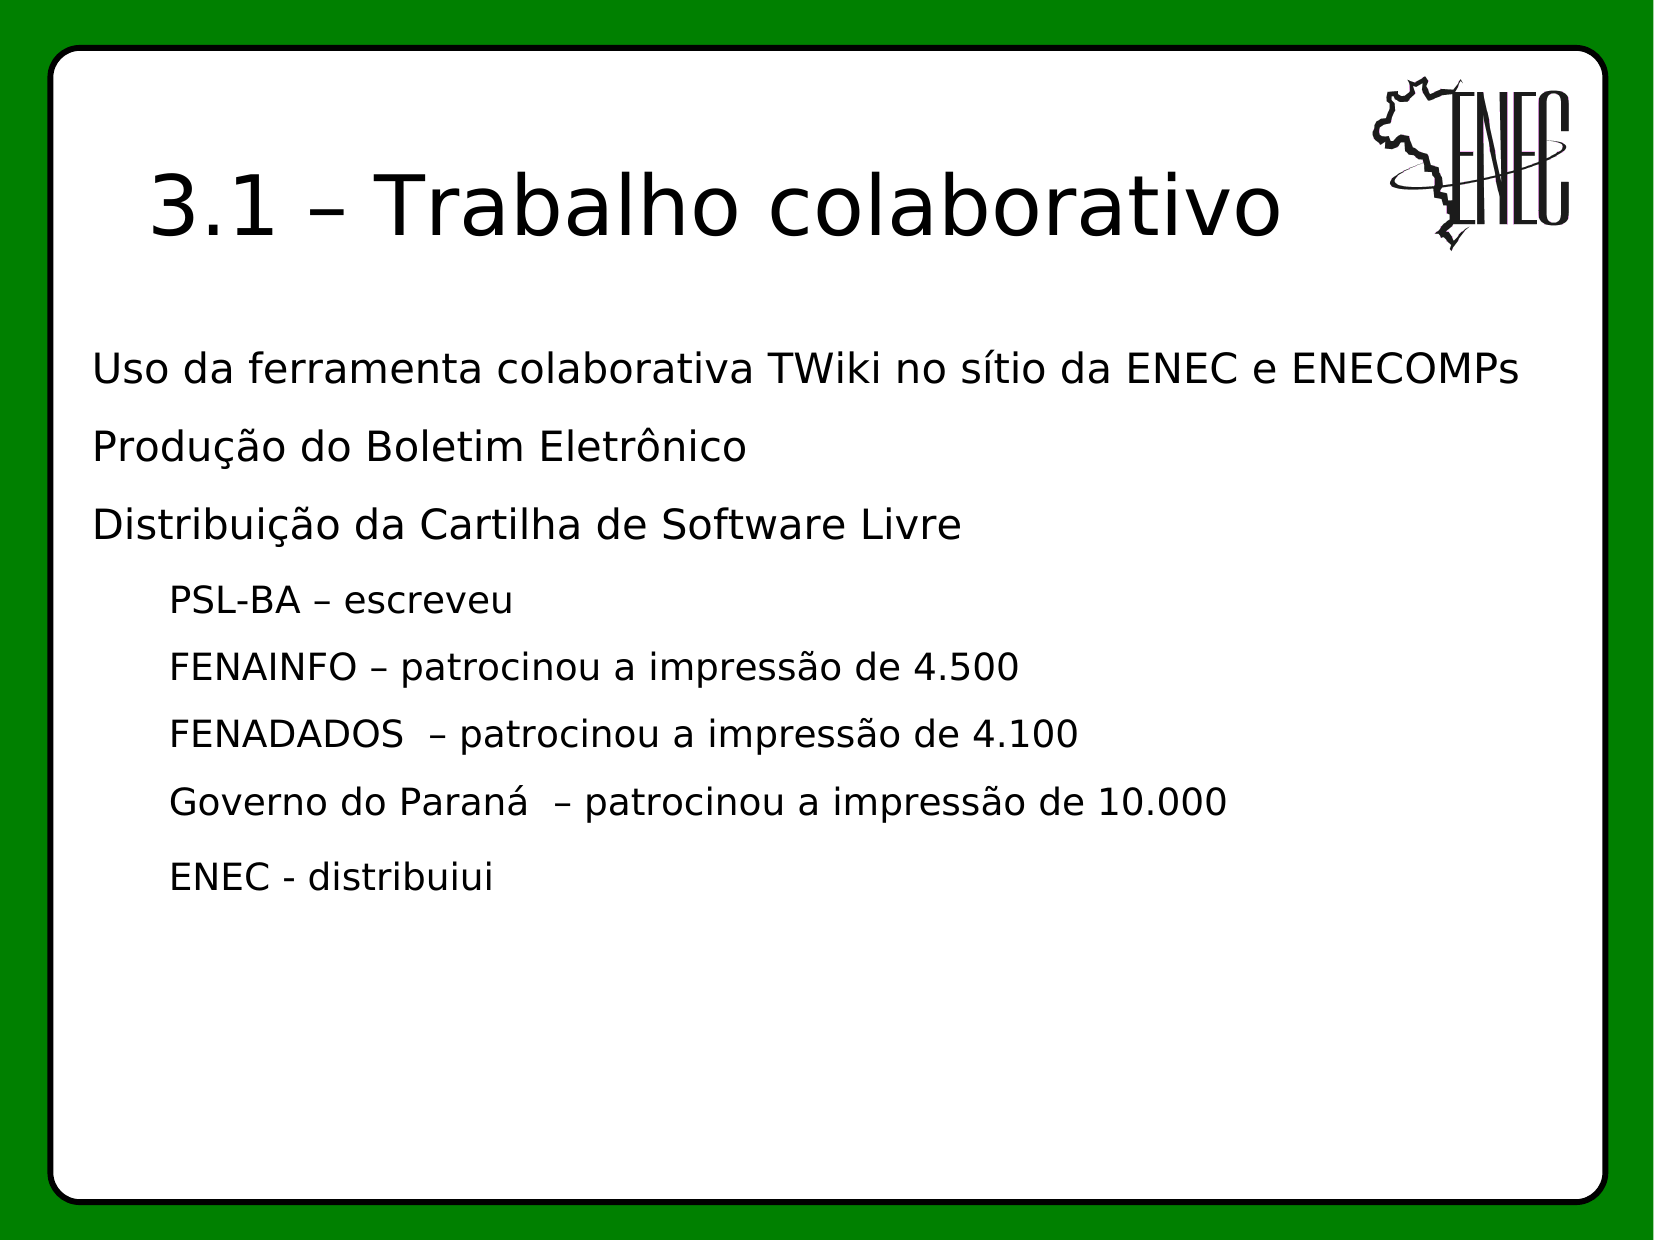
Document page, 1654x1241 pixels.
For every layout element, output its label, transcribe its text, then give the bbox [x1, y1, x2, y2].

picture [1367, 71, 1575, 273]
list Uso da ferramenta colaborativa TWiki no sítio da ENEC e ENECOMPs Produção do Boletim Eletrônico Distribuição da Cartilha de Software Livre PSL-BA – escreveu FENAINFO – patrocinou a impressão de 4.500 FENADADOS – patrocinou a impressão de 4.100 Governo do Paraná – patrocinou a impressão de 10.000 ENEC - distribuiui [74, 344, 1580, 1127]
title 3.1 – Trabalho colaborativo [121, 102, 1534, 311]
